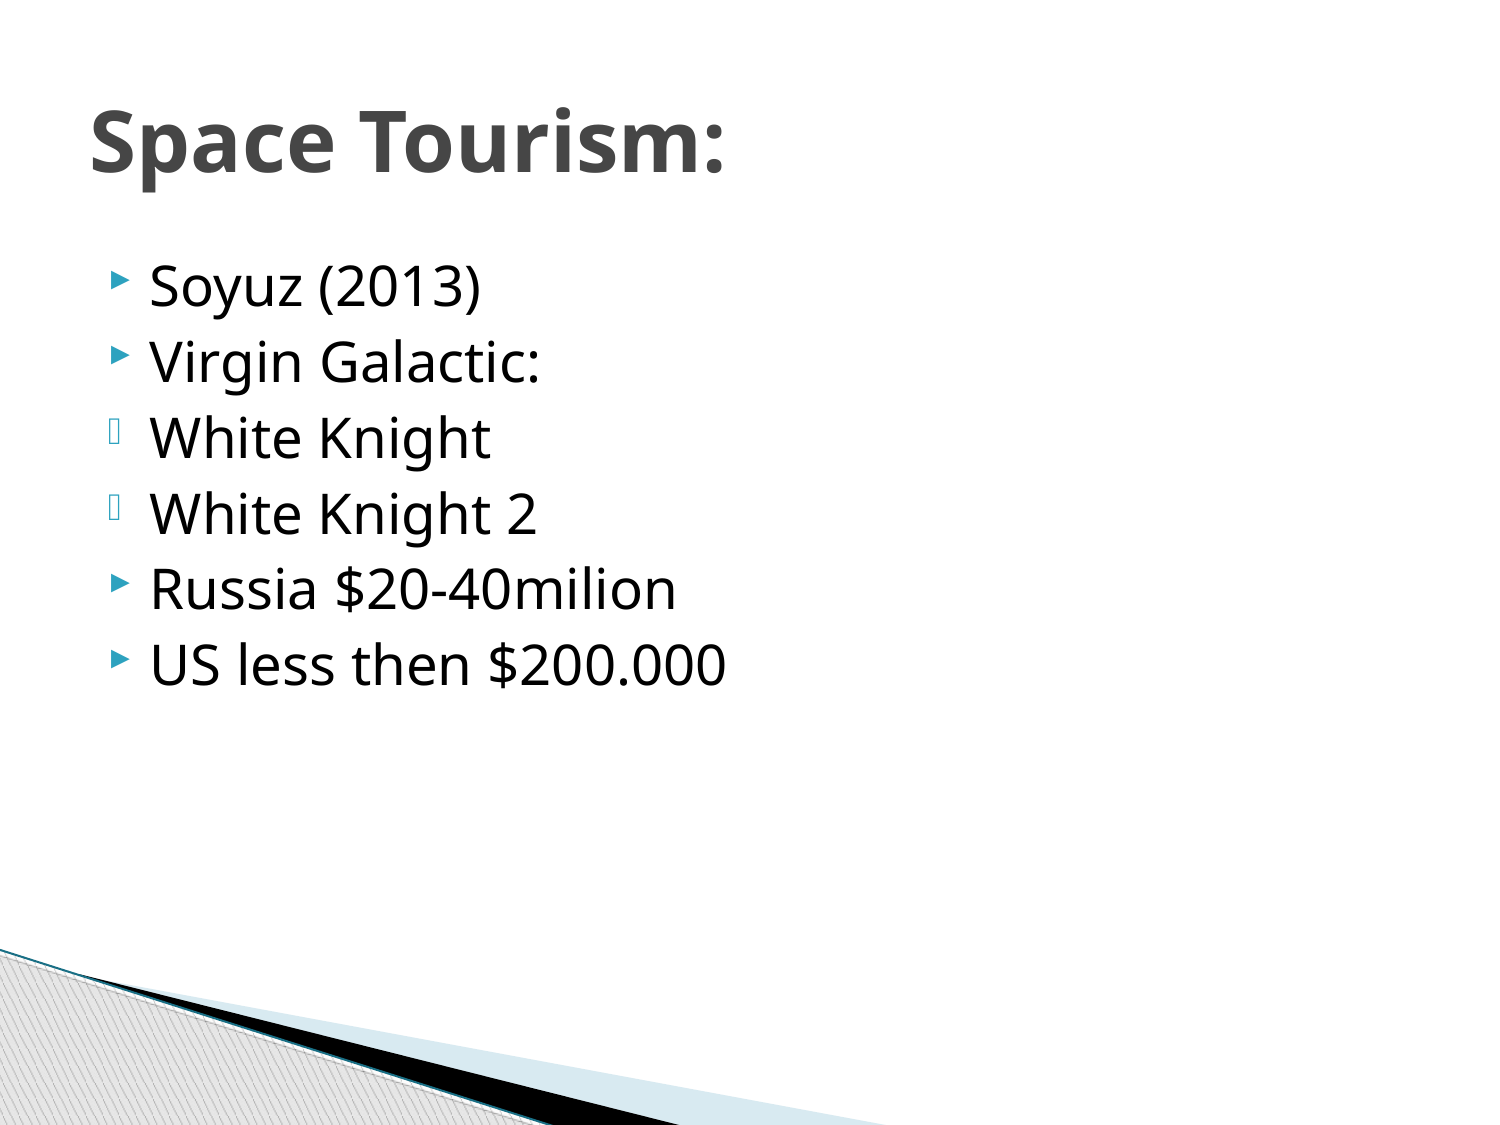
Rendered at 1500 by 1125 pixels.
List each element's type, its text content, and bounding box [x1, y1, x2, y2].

list Soyuz (2013) Virgin Galactic: White Knight White Knight 2 Russia $20-40milion US less then $200.000 [75, 242, 1425, 986]
title Space Tourism: [75, 45, 1425, 233]
